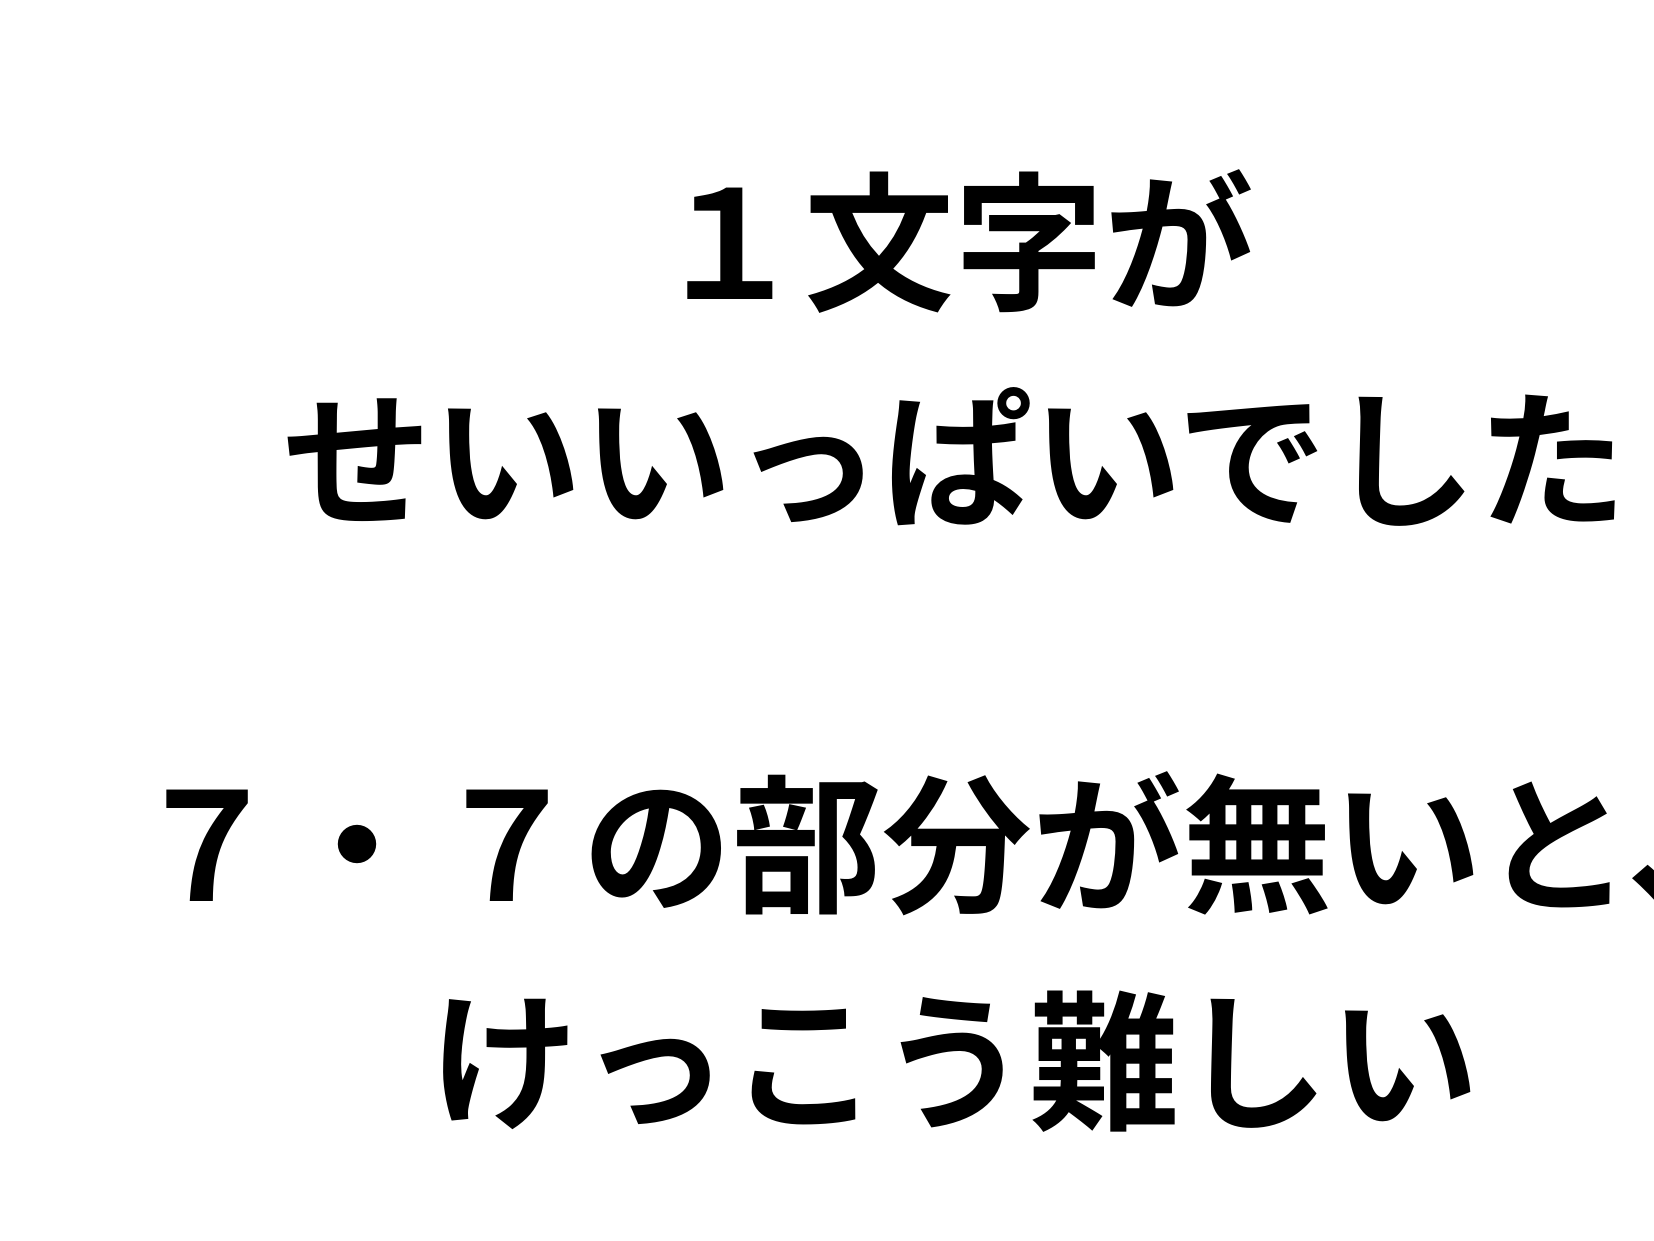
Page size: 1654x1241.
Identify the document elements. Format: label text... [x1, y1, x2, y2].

text_box １文字が せいいっぱいでした ７・７の部分が無いと、 けっこう難しい [118, 118, 1543, 941]
